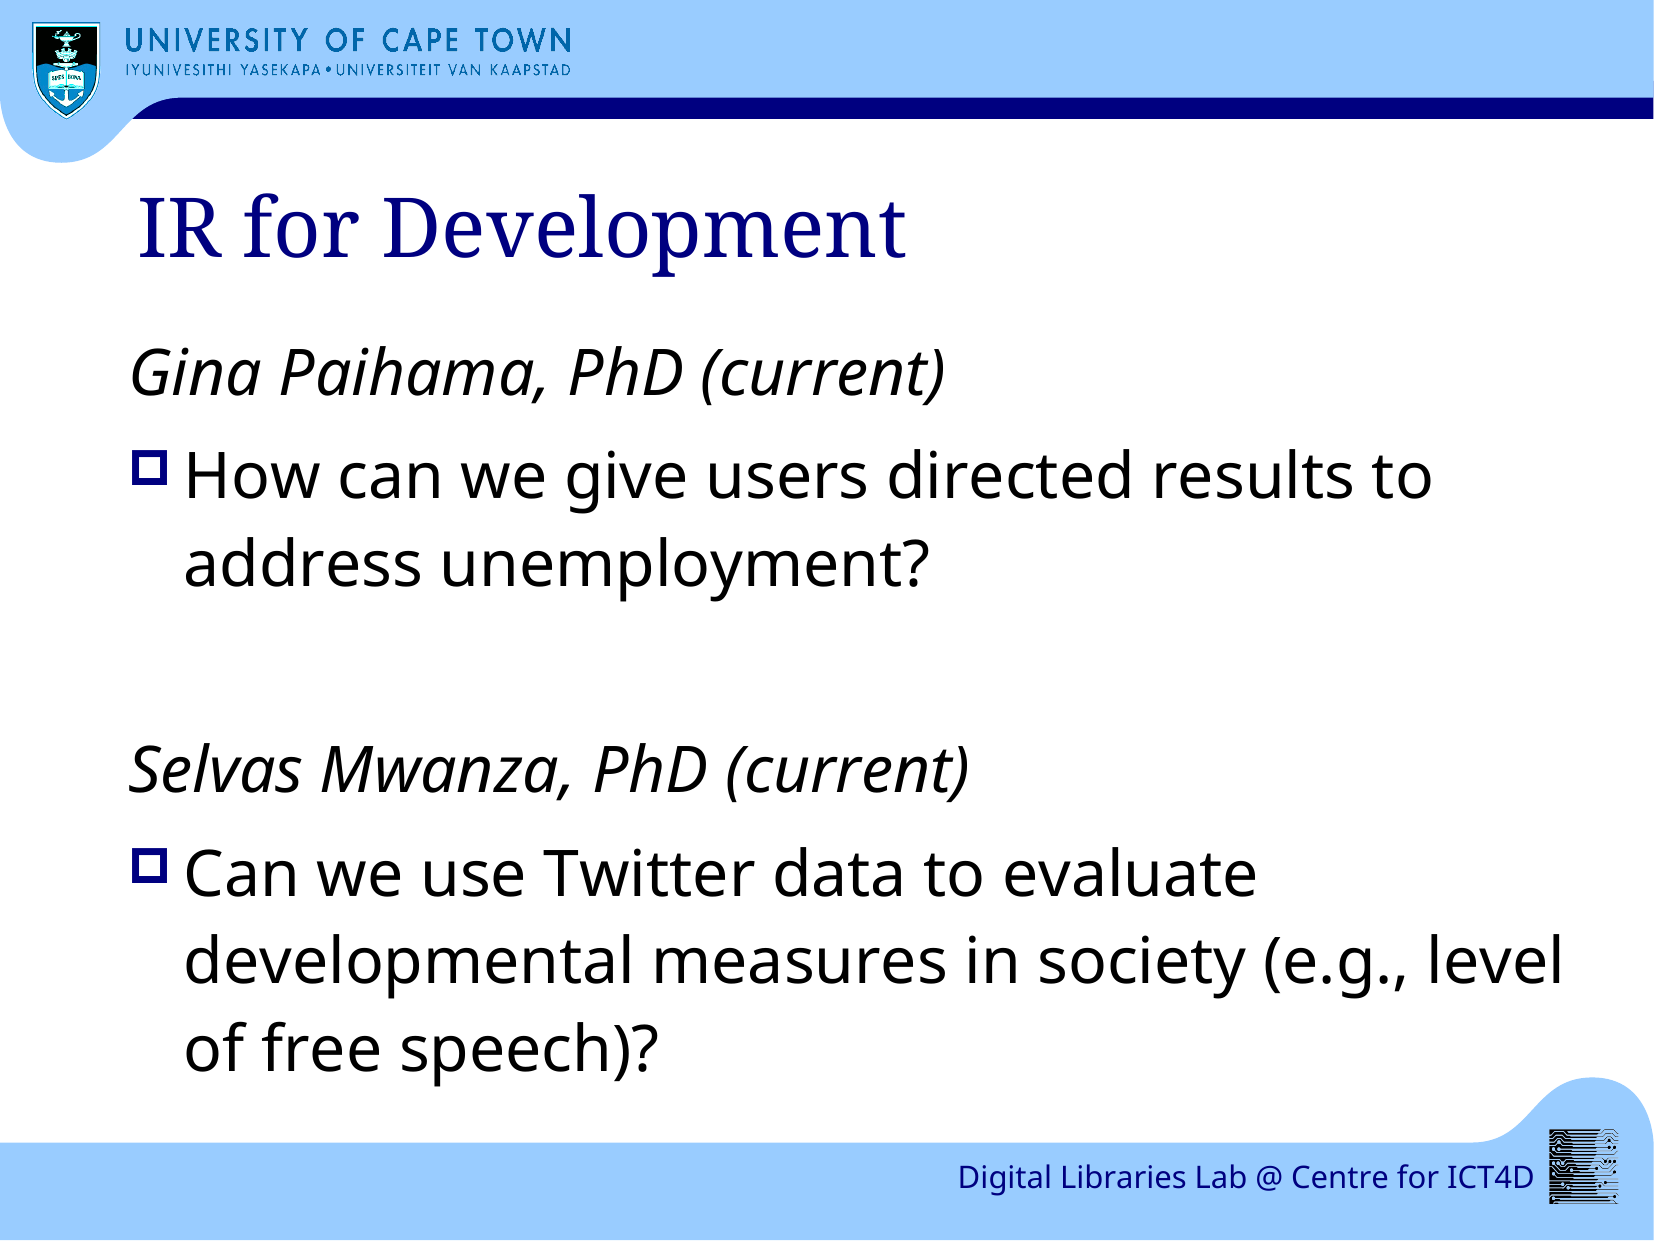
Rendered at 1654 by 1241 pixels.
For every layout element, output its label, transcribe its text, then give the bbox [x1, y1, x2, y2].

picture [1549, 1129, 1619, 1204]
list Gina Paihama, PhD (current) How can we give users directed results to address unemployment? Selvas Mwanza, PhD (current) Can we use Twitter data to evaluate developmental measures in society (e.g., level of free speech)? [128, 326, 1597, 1046]
title IR for Development [137, 155, 1598, 296]
picture [122, 25, 573, 78]
picture [32, 22, 101, 120]
